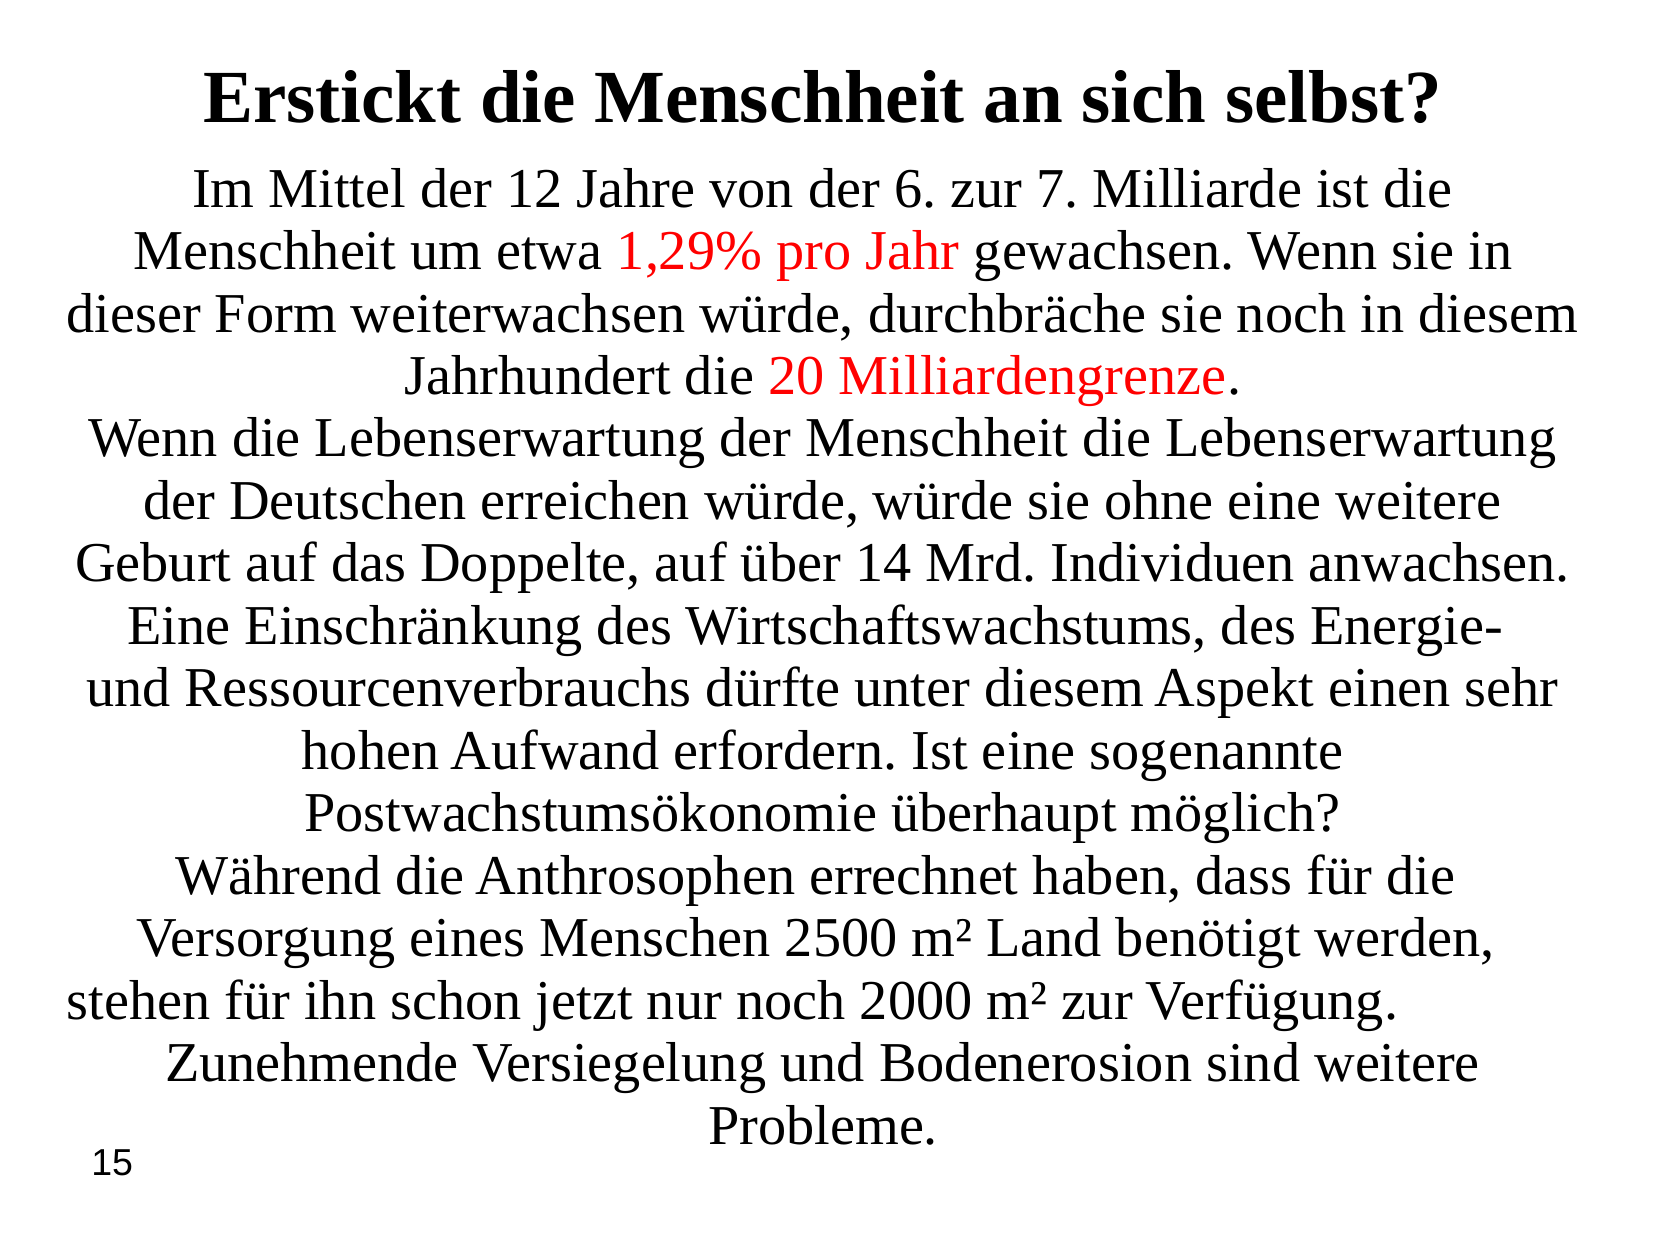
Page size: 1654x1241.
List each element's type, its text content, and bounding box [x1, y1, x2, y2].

text_box Erstickt die Menschheit an sich selbst? Im Mittel der 12 Jahre von der 6. zur 7. Milliarde ist die Menschheit um etwa 1,29% pro Jahr gewachsen. Wenn sie in dieser Form weiterwachsen würde, durchbräche sie noch in diesem Jahrhundert die 20 Milliardengrenze. Wenn die Lebenserwartung der Menschheit die Lebenserwartung der Deutschen erreichen würde, würde sie ohne eine weitere Geburt auf das Doppelte, auf über 14 Mrd. Individuen anwachsen. Eine Einschränkung des Wirtschaftswachstums, des Energie- und Ressourcenverbrauchs dürfte unter diesem Aspekt einen sehr hohen Aufwand erfordern. Ist eine sogenannte Postwachstumsökonomie überhaupt möglich? Während die Anthrosophen errechnet haben, dass für die Versorgung eines Menschen 2500 m² Land benötigt werden, stehen für ihn schon jetzt nur noch 2000 m² zur Verfügung. Zunehmende Versiegelung und Bodenerosion sind weitere Probleme. [51, 48, 1602, 1164]
text_box <Nummer> [76, 1133, 294, 1191]
